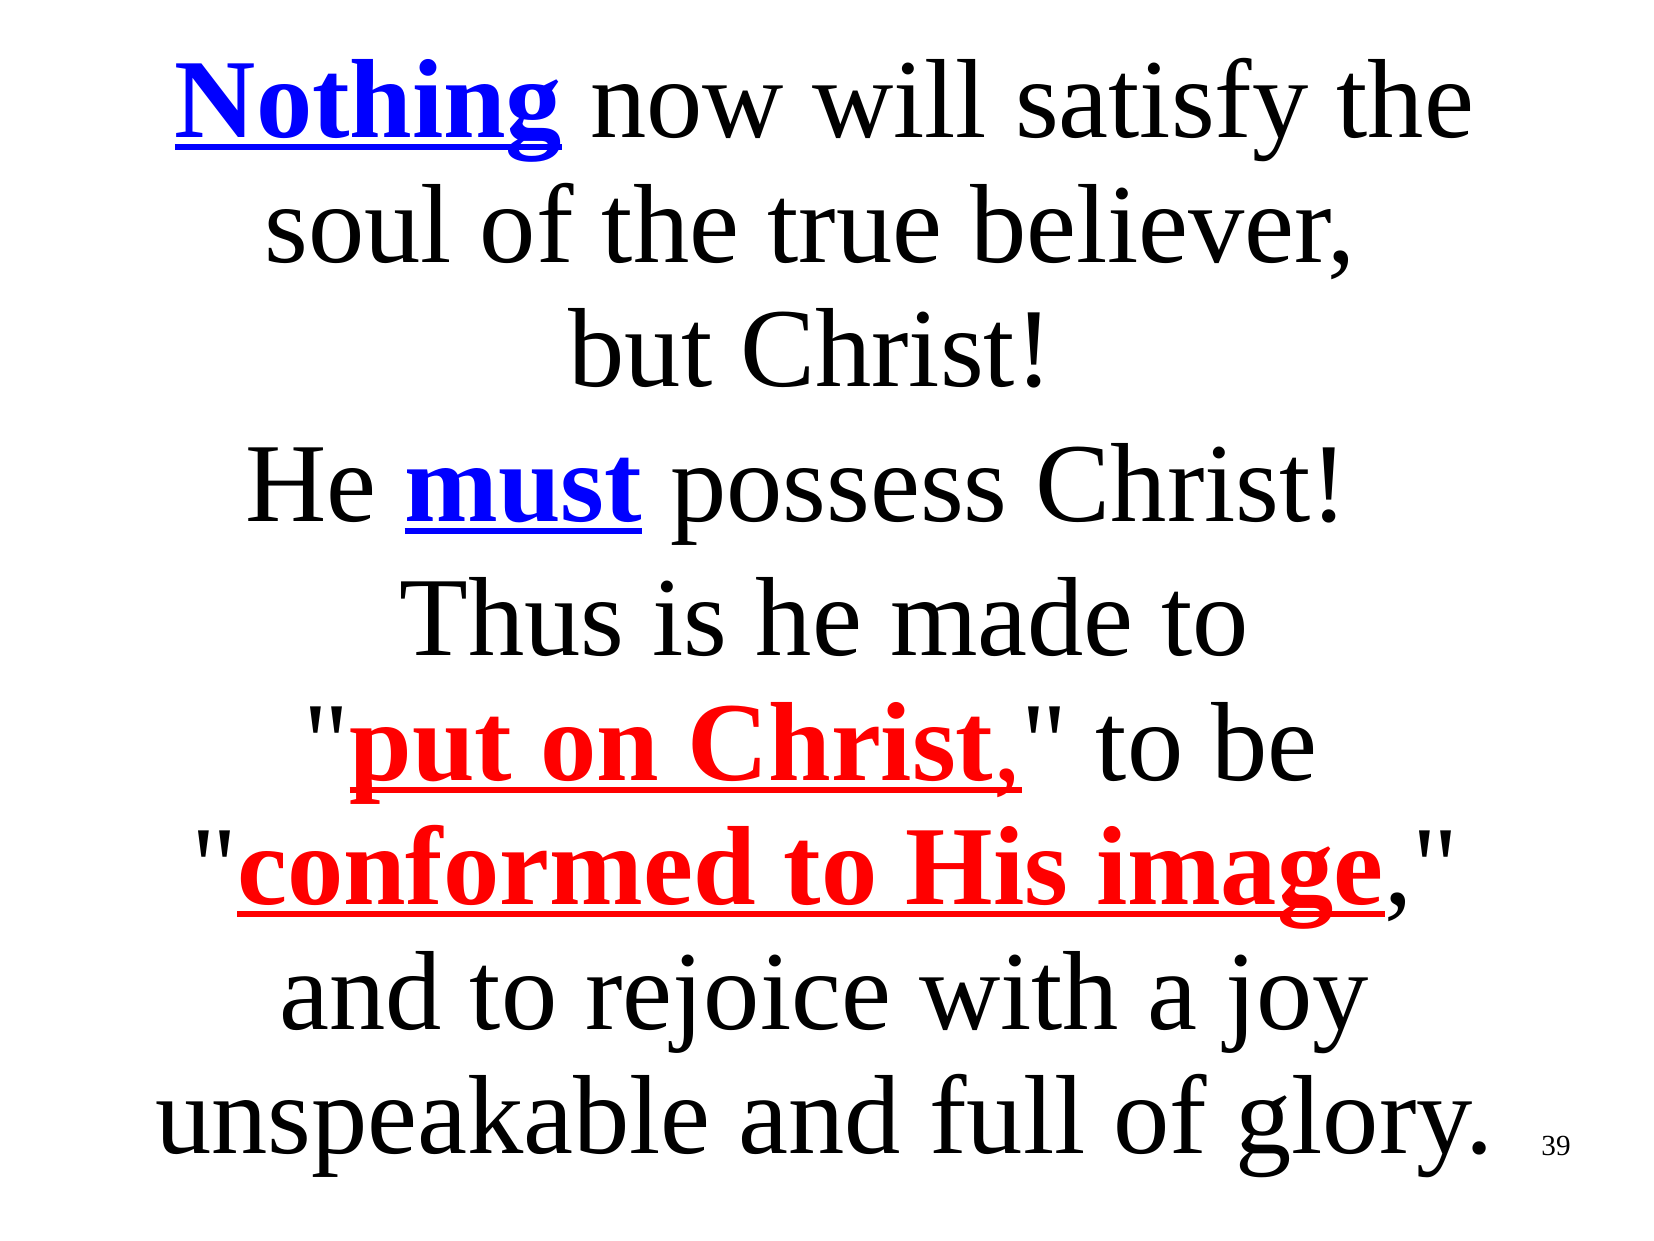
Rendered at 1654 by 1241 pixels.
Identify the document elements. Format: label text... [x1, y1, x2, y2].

list Nothing now will satisfy the soul of the true believer, but Christ! He must possess Christ! Thus is he made to "put on Christ," to be "conformed to His image," and to rejoice with a joy unspeakable and full of glory. [37, 37, 1613, 1201]
